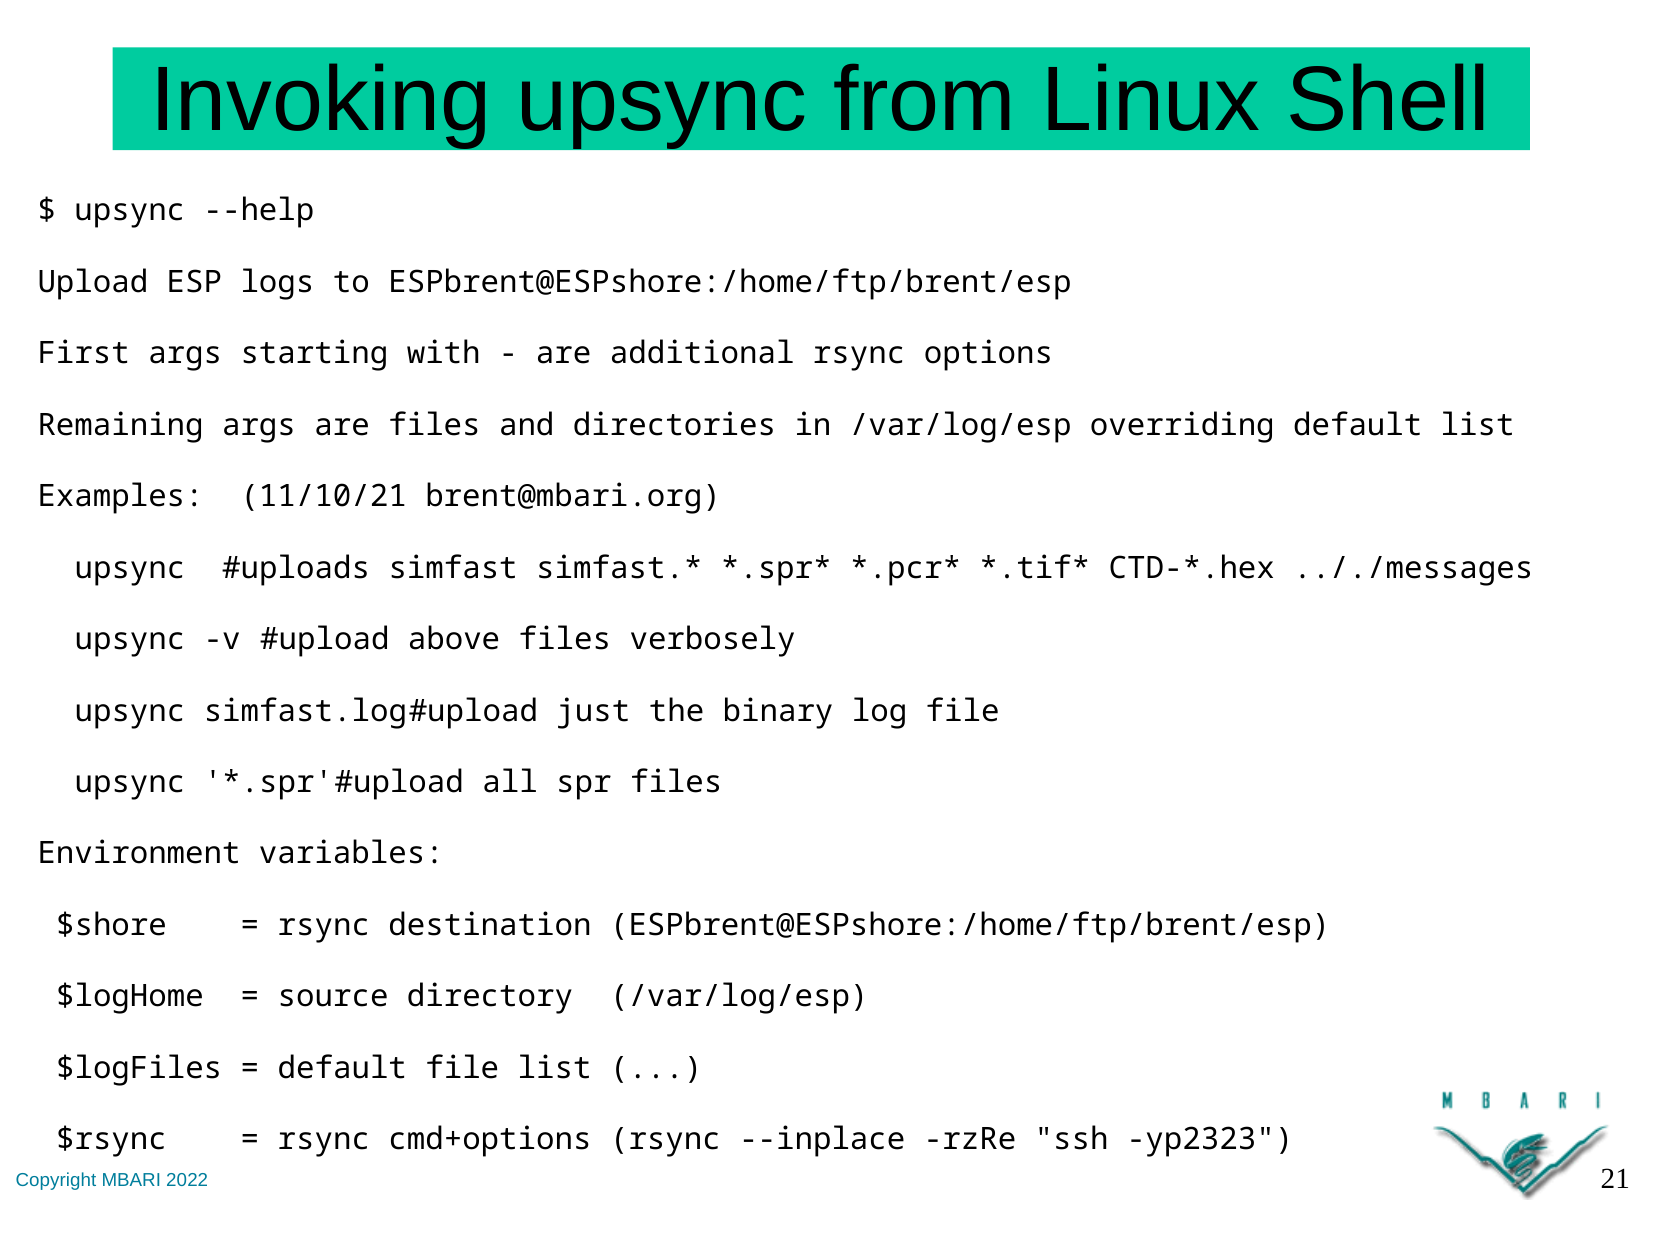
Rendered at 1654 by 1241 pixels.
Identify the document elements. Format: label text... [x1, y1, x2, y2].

title Invoking upsync from Linux Shell [112, 47, 1530, 151]
list $ upsync --help Upload ESP logs to ESPbrent@ESPshore:/home/ftp/brent/esp First args starting with - are additional rsync options Remaining args are files and directories in /var/log/esp overriding default list Examples: (11/10/21 brent@mbari.org) upsync #uploads simfast simfast.* *.spr* *.pcr* *.tif* CTD-*.hex .././messages upsync -v #upload above files verbosely upsync simfast.log #upload just the binary log file upsync '*.spr' #upload all spr files Environment variables: $shore = rsync destination (ESPbrent@ESPshore:/home/ftp/brent/esp) $logHome = source directory (/var/log/esp) $logFiles = default file list (...) $rsync = rsync cmd+options (rsync --inplace -rzRe "ssh -yp2323") [37, 187, 1613, 1163]
picture [1426, 1163, 1613, 1200]
